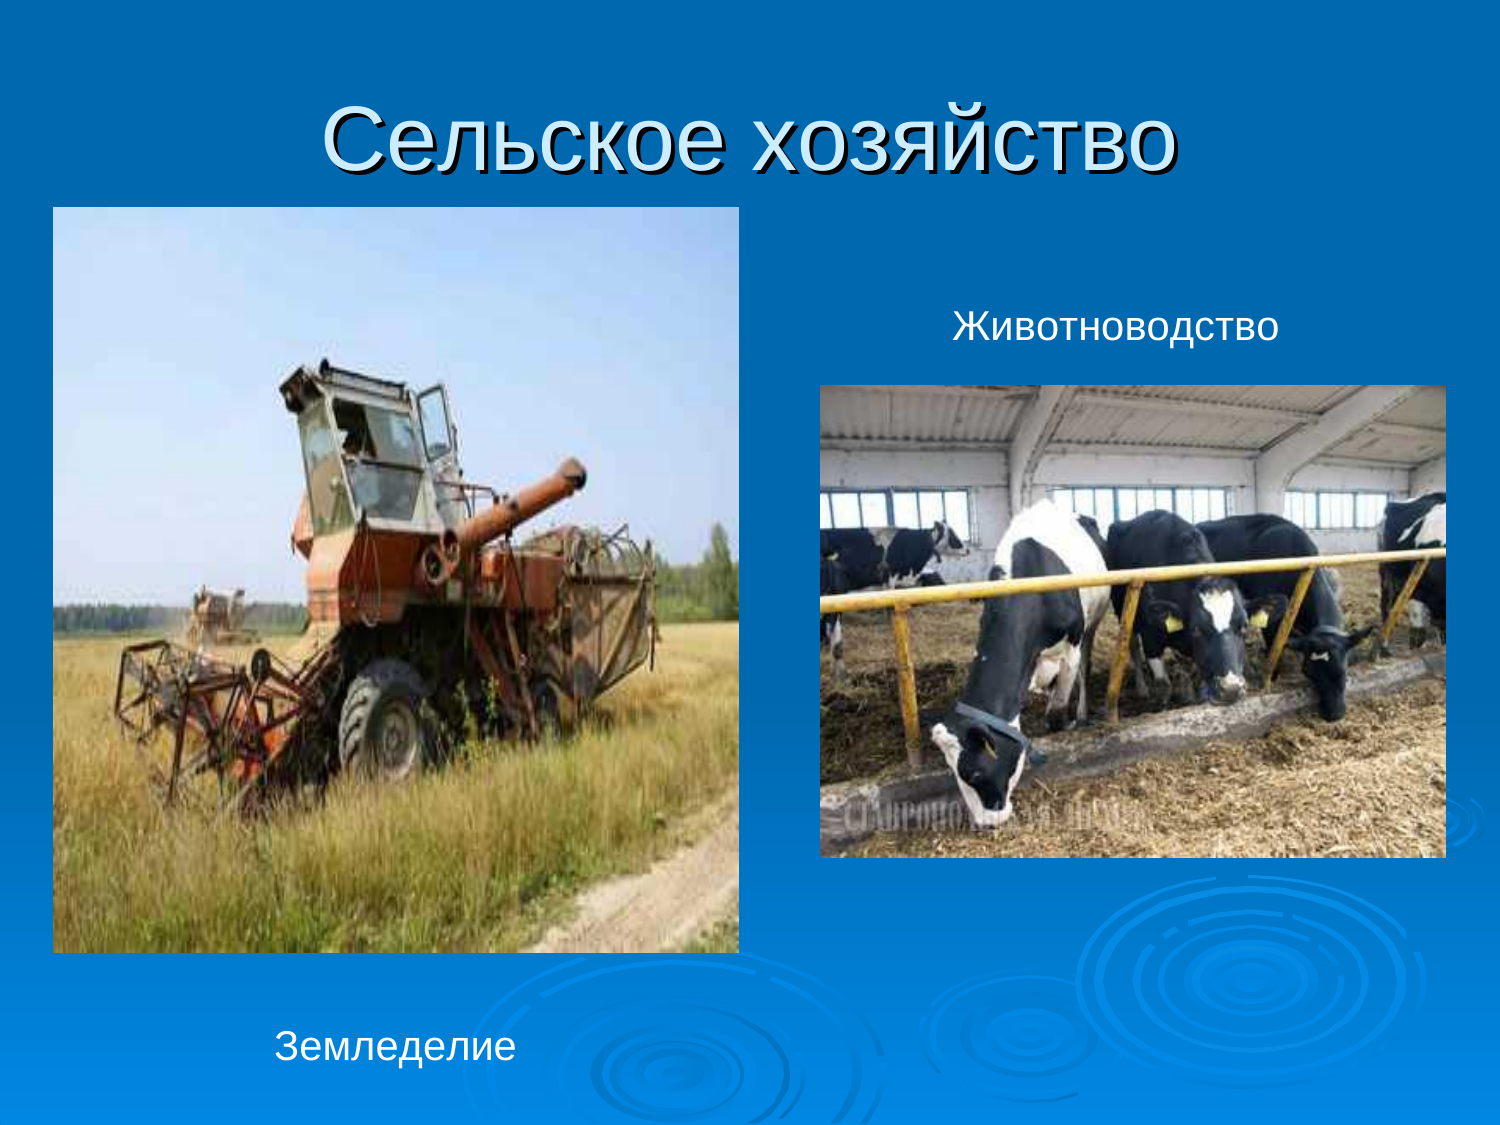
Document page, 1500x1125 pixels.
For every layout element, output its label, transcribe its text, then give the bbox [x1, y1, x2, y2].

picture [53, 207, 739, 953]
text_box Животноводство [879, 290, 1424, 357]
picture [820, 385, 1446, 858]
text_box Земледелие [112, 1011, 680, 1077]
title Сельское хозяйство [75, 45, 1426, 233]
